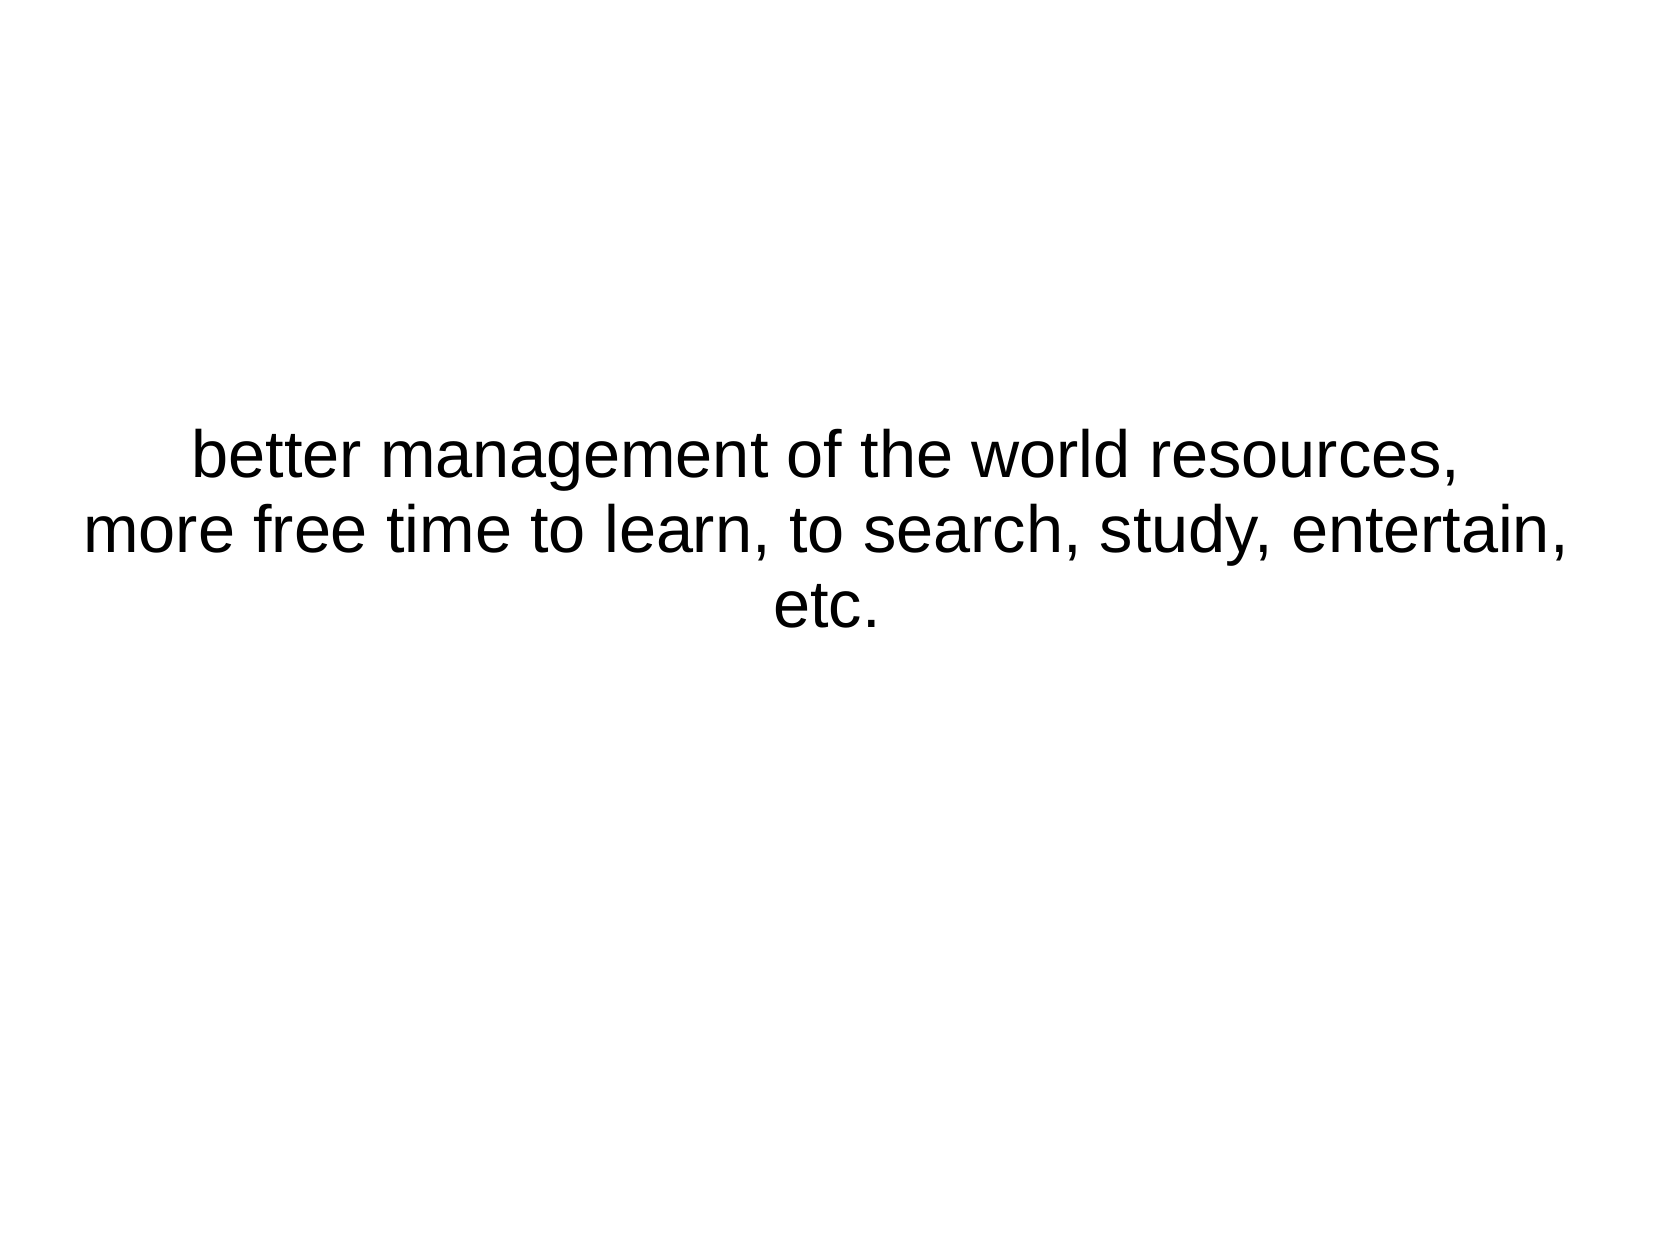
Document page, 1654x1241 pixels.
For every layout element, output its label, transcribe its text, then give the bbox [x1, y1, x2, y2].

subtitle better management of the world resources, more free time to learn, to search, study, entertain, etc. [82, 49, 1571, 1010]
